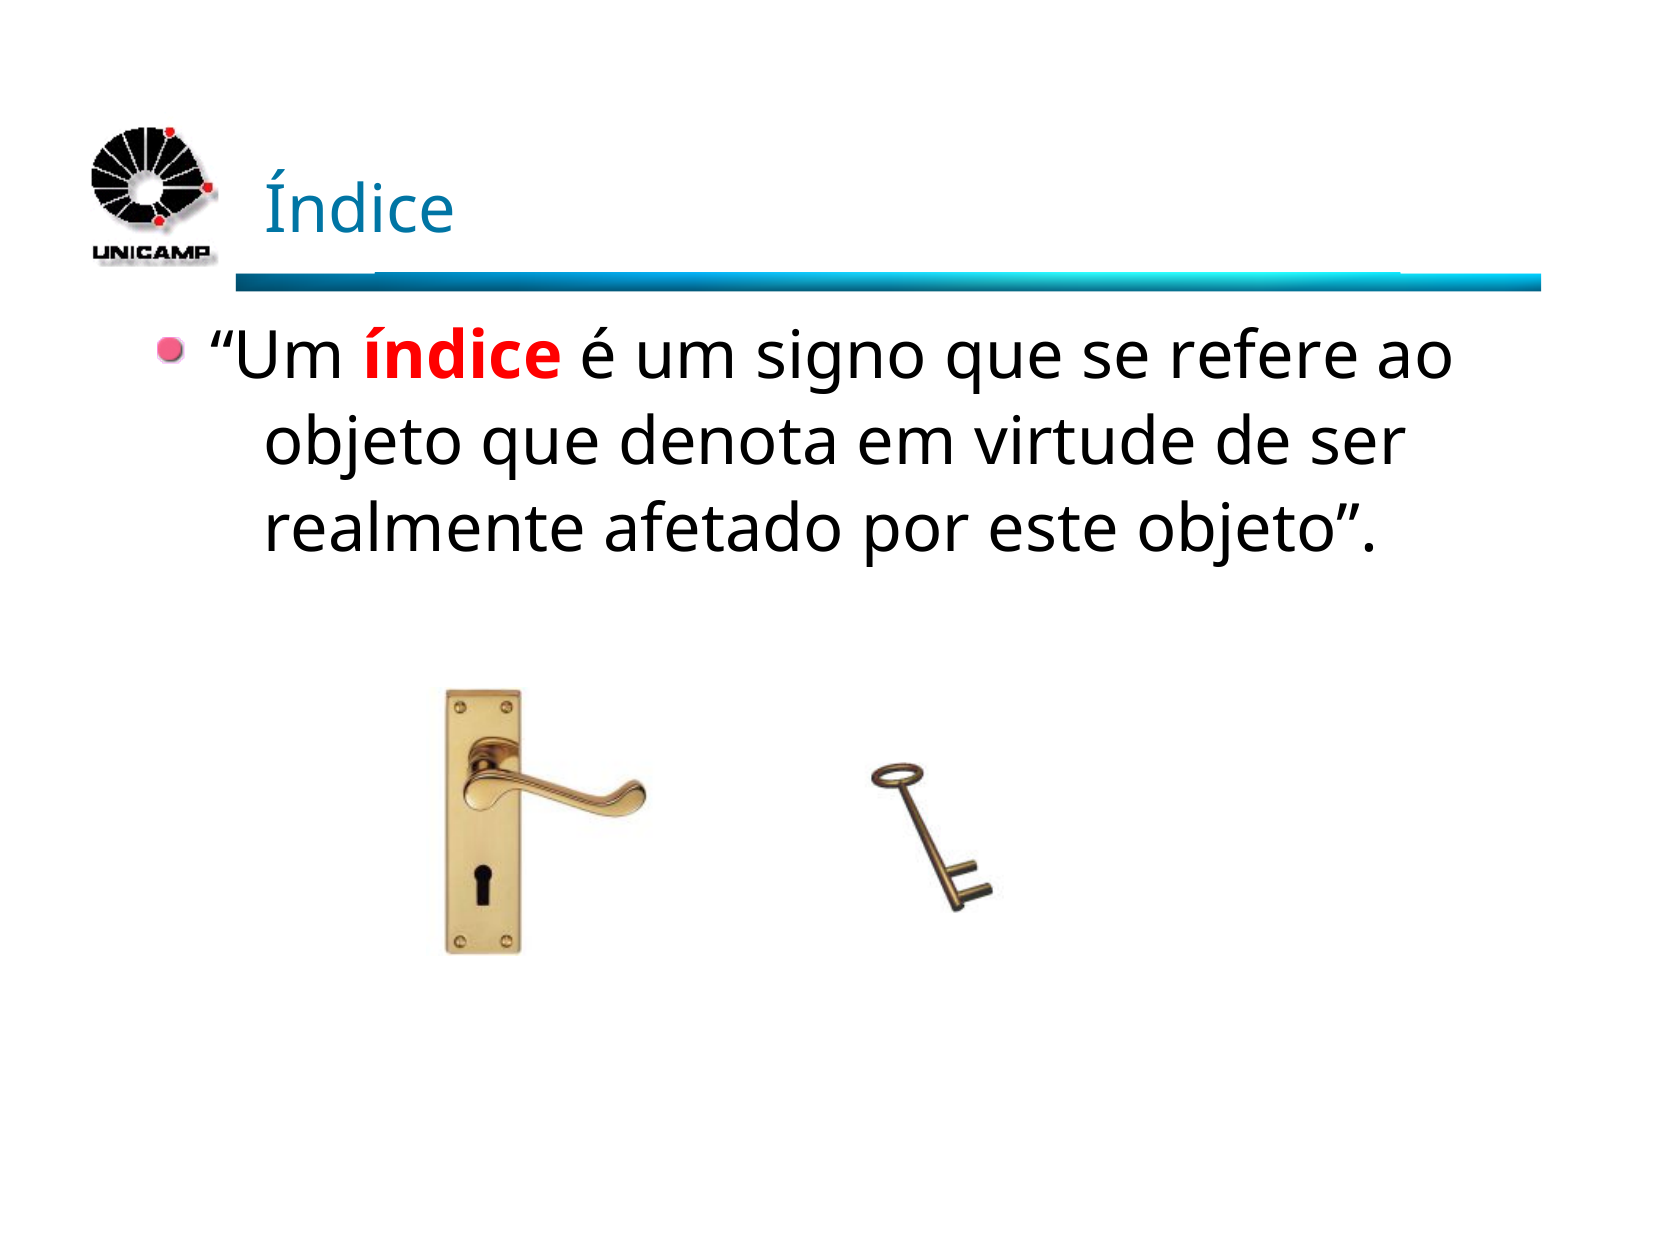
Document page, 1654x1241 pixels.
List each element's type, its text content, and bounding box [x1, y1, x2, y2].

picture [125, 272, 1654, 295]
picture [426, 687, 662, 957]
title Índice [264, 42, 1534, 250]
picture [815, 750, 1026, 917]
list “Um índice é um signo que se refere ao objeto que denota em virtude de ser realmente afetado por este objeto”. [121, 309, 1534, 1182]
